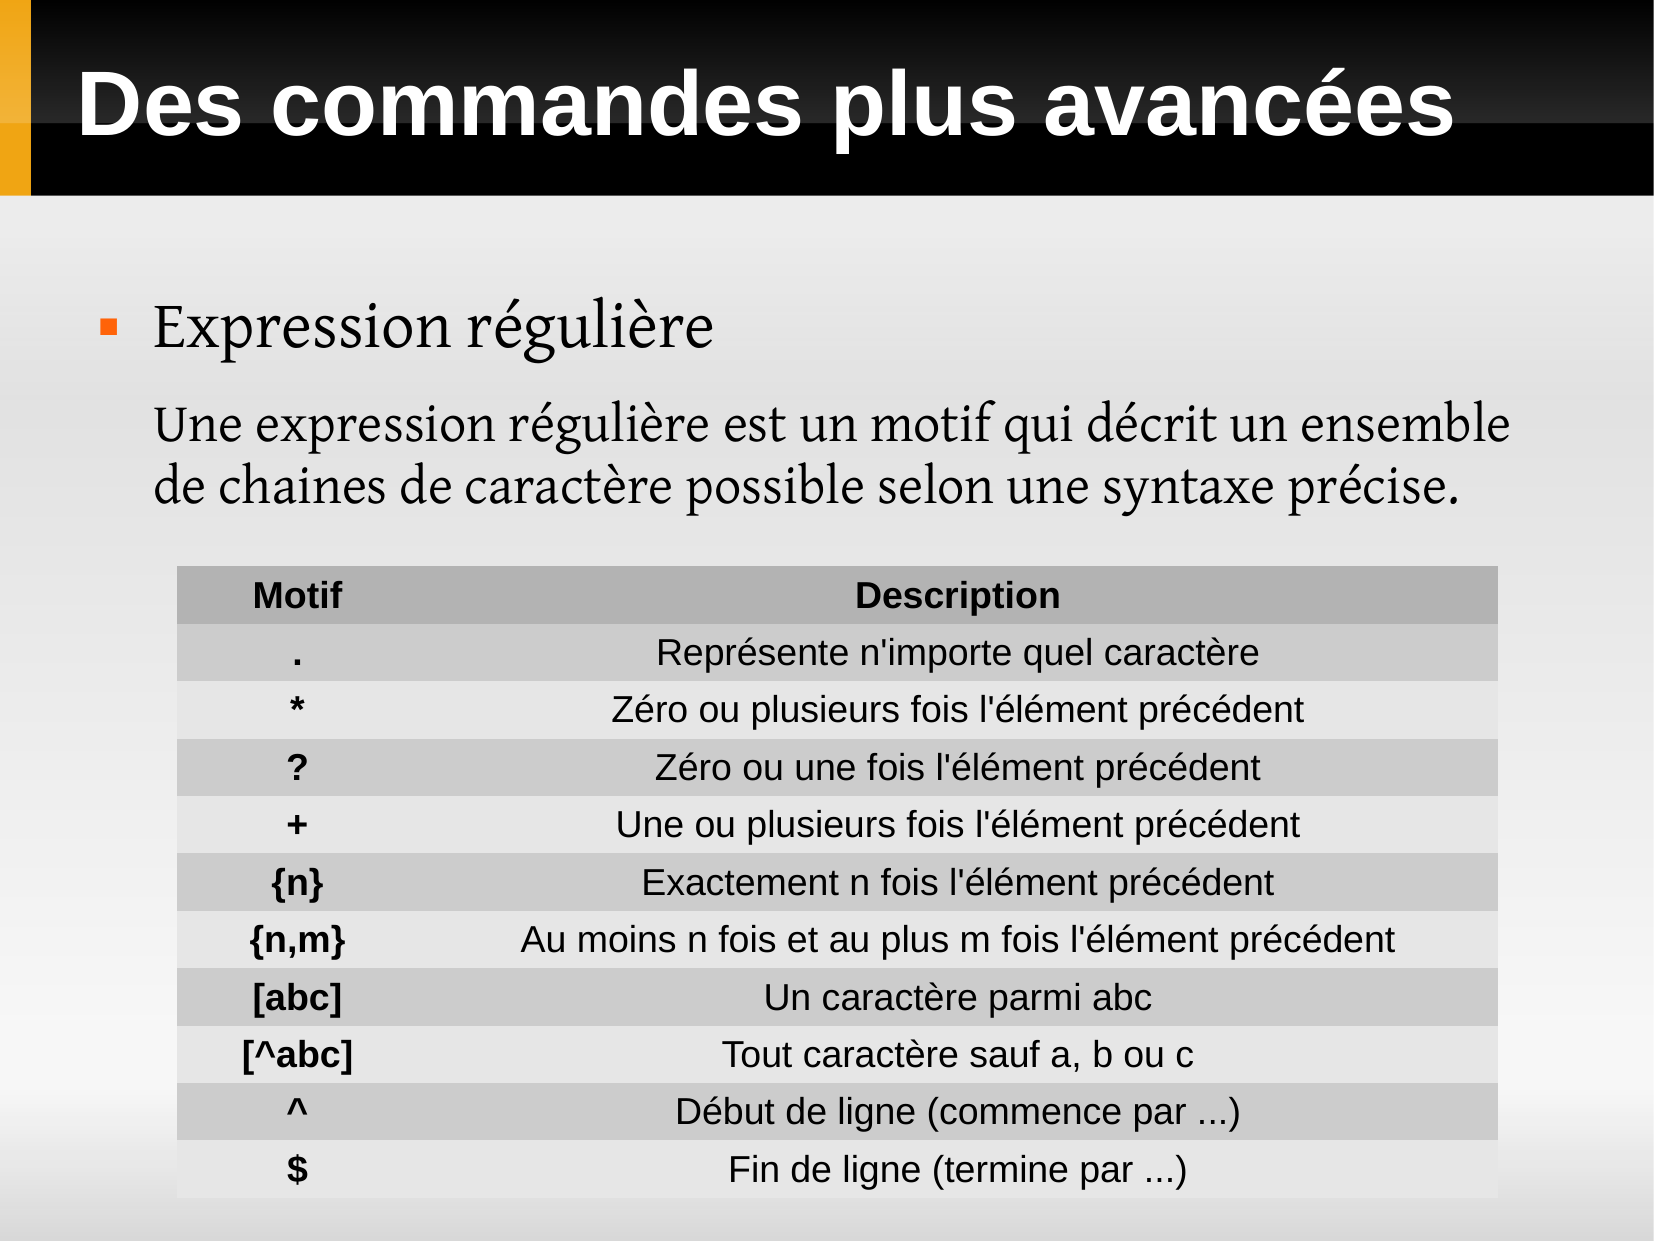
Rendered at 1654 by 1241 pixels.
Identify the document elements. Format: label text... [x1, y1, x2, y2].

table_cell Un caractère parmi abc [418, 968, 1498, 1026]
picture [0, 0, 1654, 1241]
table_cell Tout caractère sauf a, b ou c [418, 1026, 1498, 1083]
table_cell [abc] [177, 968, 418, 1026]
table_cell Une ou plusieurs fois l'élément précédent [418, 796, 1498, 853]
table_header Description [418, 566, 1498, 624]
list Expression régulière Une expression régulière est un motif qui décrit un ensemble de chaines de caractère possible selon une syntaxe précise. [82, 290, 1571, 1109]
table_cell Fin de ligne (termine par ...) [418, 1140, 1498, 1198]
table_cell Au moins n fois et au plus m fois l'élément précédent [418, 911, 1498, 968]
table_cell Début de ligne (commence par ...) [418, 1083, 1498, 1140]
table_cell {n} [177, 853, 418, 911]
table_cell Zéro ou une fois l'élément précédent [418, 739, 1498, 796]
table_cell [^abc] [177, 1026, 418, 1083]
table_cell Représente n'importe quel caractère [418, 624, 1498, 681]
table_cell * [177, 681, 418, 739]
table_cell Exactement n fois l'élément précédent [418, 853, 1498, 911]
table_cell . [177, 624, 418, 681]
table_cell $ [177, 1140, 418, 1198]
table_cell ? [177, 739, 418, 796]
table_cell + [177, 796, 418, 853]
table_cell Zéro ou plusieurs fois l'élément précédent [418, 681, 1498, 739]
title Des commandes plus avancées [76, 0, 1565, 208]
table_header Motif [177, 566, 418, 624]
table_cell ^ [177, 1083, 418, 1140]
table_cell {n,m} [177, 911, 418, 968]
